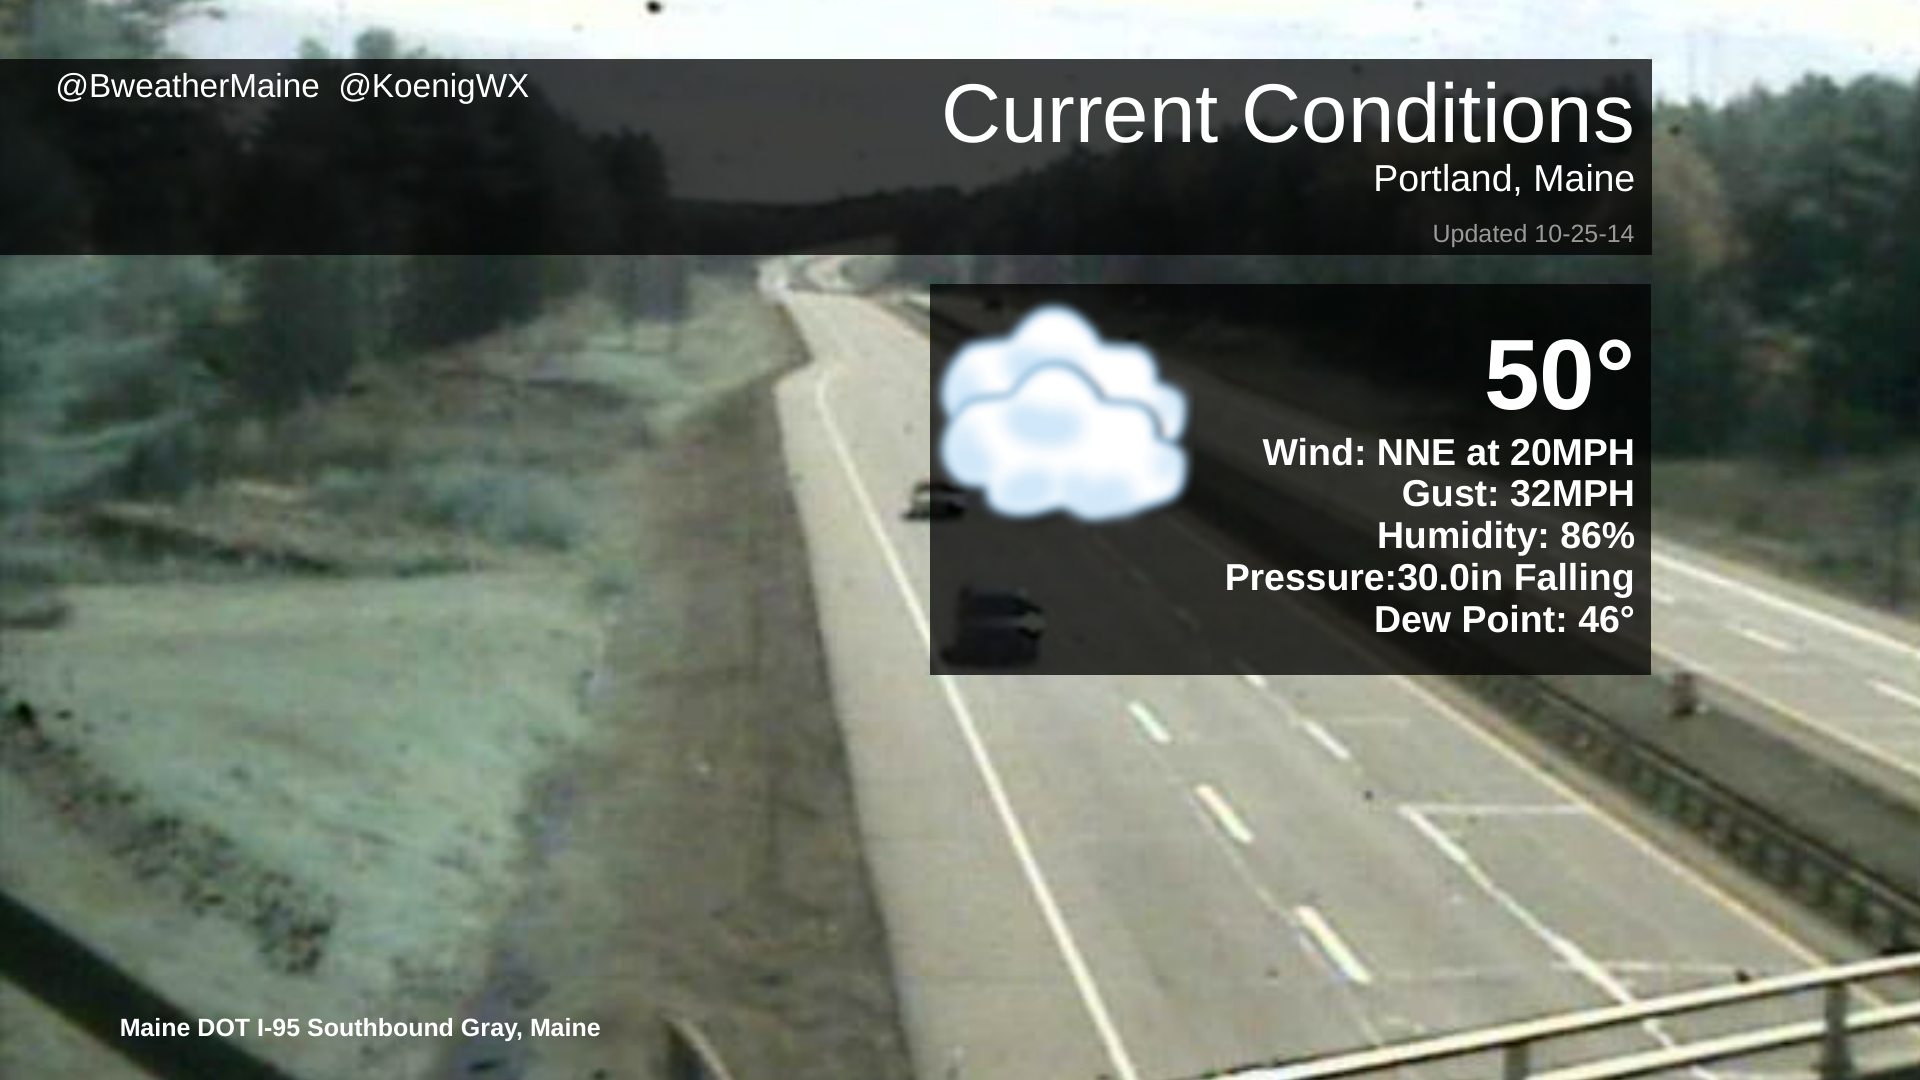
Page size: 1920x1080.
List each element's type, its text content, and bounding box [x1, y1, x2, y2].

text_box Current Conditions [645, 59, 1651, 150]
text_box Maine DOT I-95 Southbound Gray, Maine [105, 1006, 631, 1051]
text_box Updated 10-25-14 [615, 212, 1651, 255]
text_box Portland, Maine [645, 150, 1651, 207]
picture [0, 0, 1920, 1080]
text_box @BweatherMaine @KoenigWX [15, 59, 571, 113]
